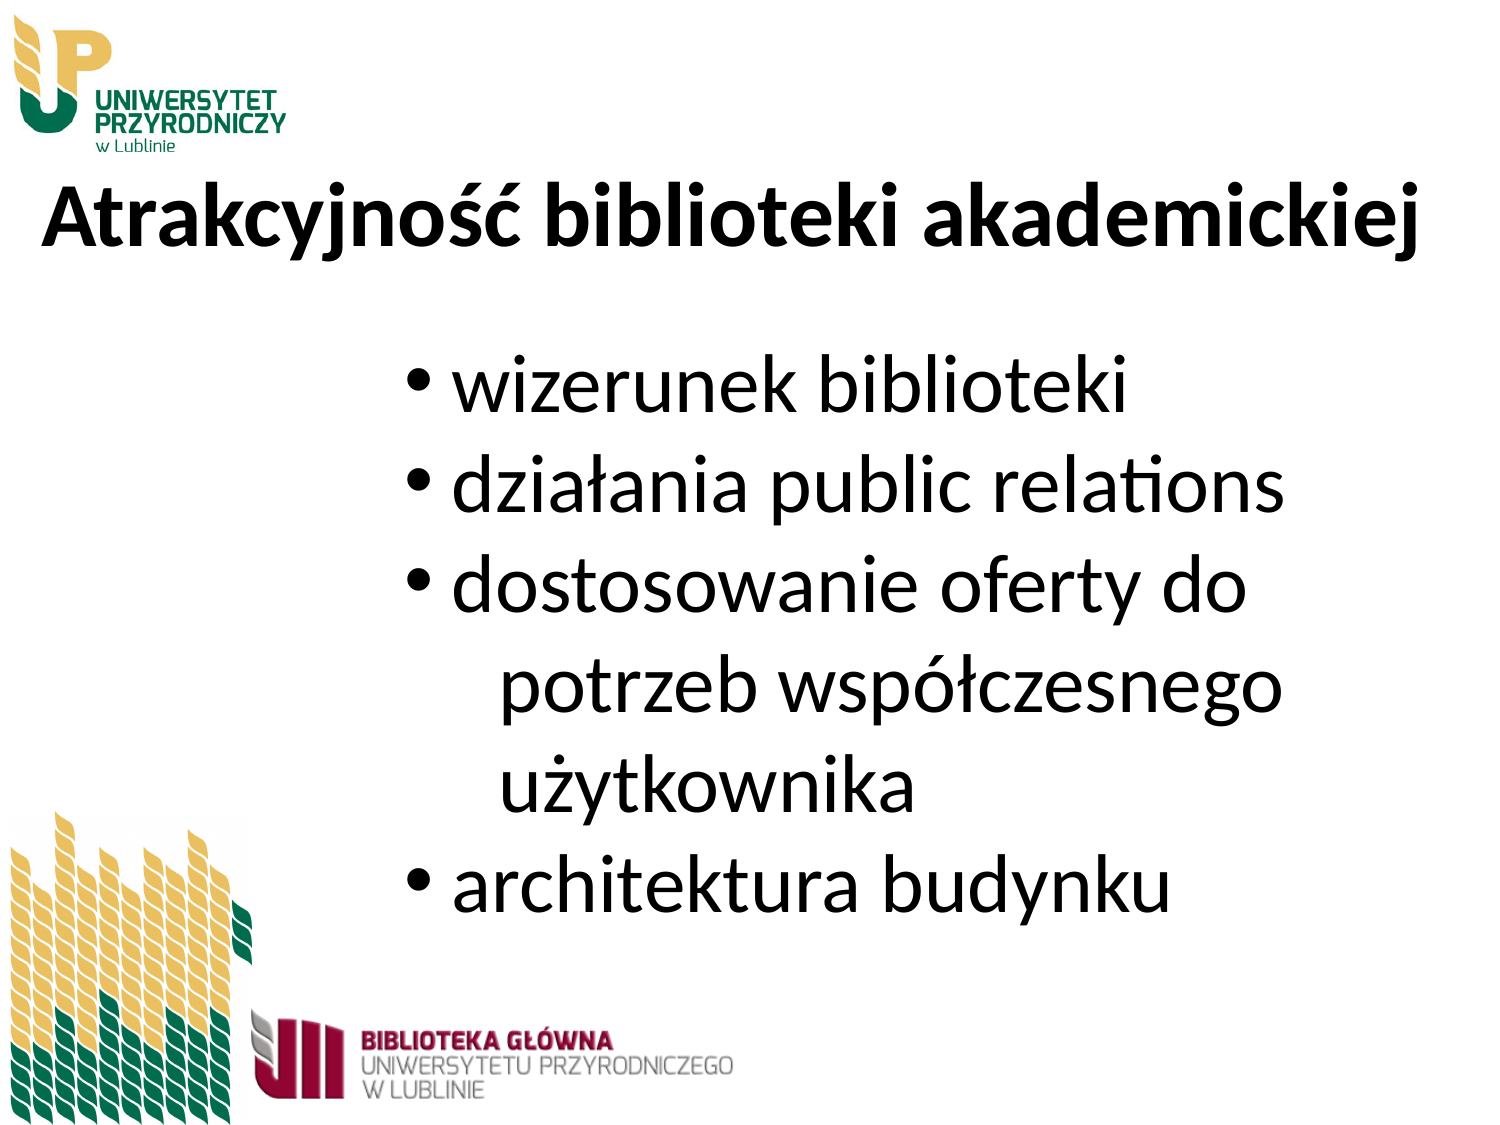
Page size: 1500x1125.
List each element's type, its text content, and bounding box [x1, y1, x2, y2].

text_box Atrakcyjność biblioteki akademickiej [26, 147, 1439, 272]
picture [14, 0, 1043, 152]
picture [9, 811, 739, 1125]
text_box wizerunek biblioteki działania public relations dostosowanie oferty do potrzeb współczesnego użytkownika architektura budynku [389, 321, 1317, 943]
